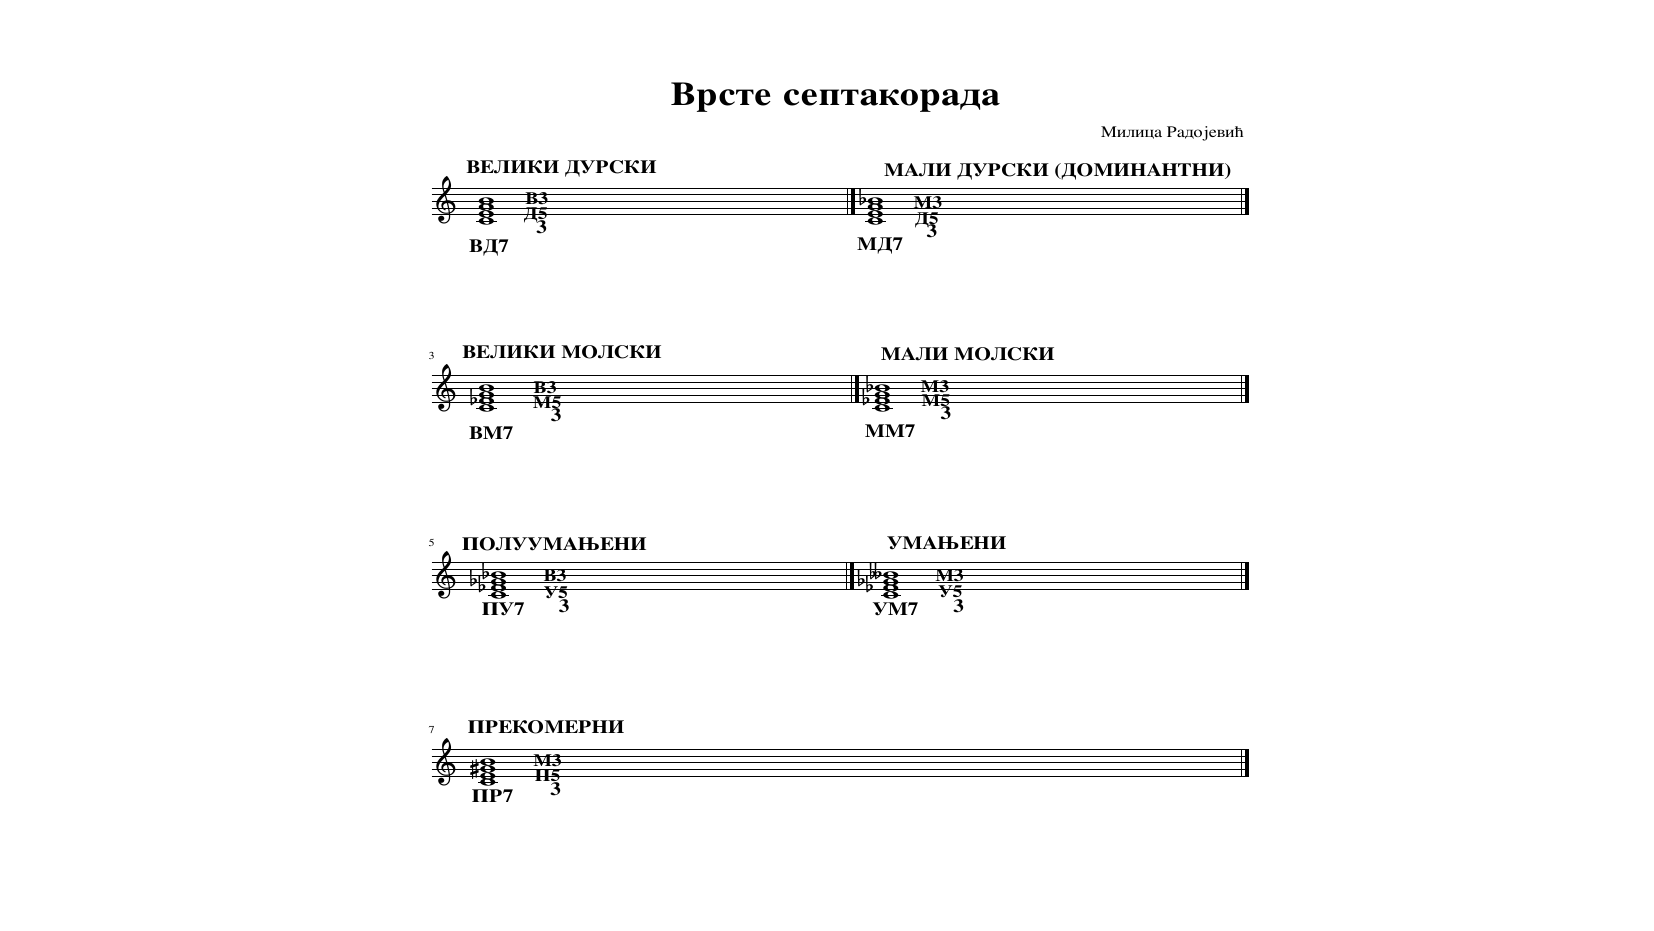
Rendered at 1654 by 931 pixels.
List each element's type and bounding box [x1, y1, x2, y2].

picture [388, 37, 1291, 914]
